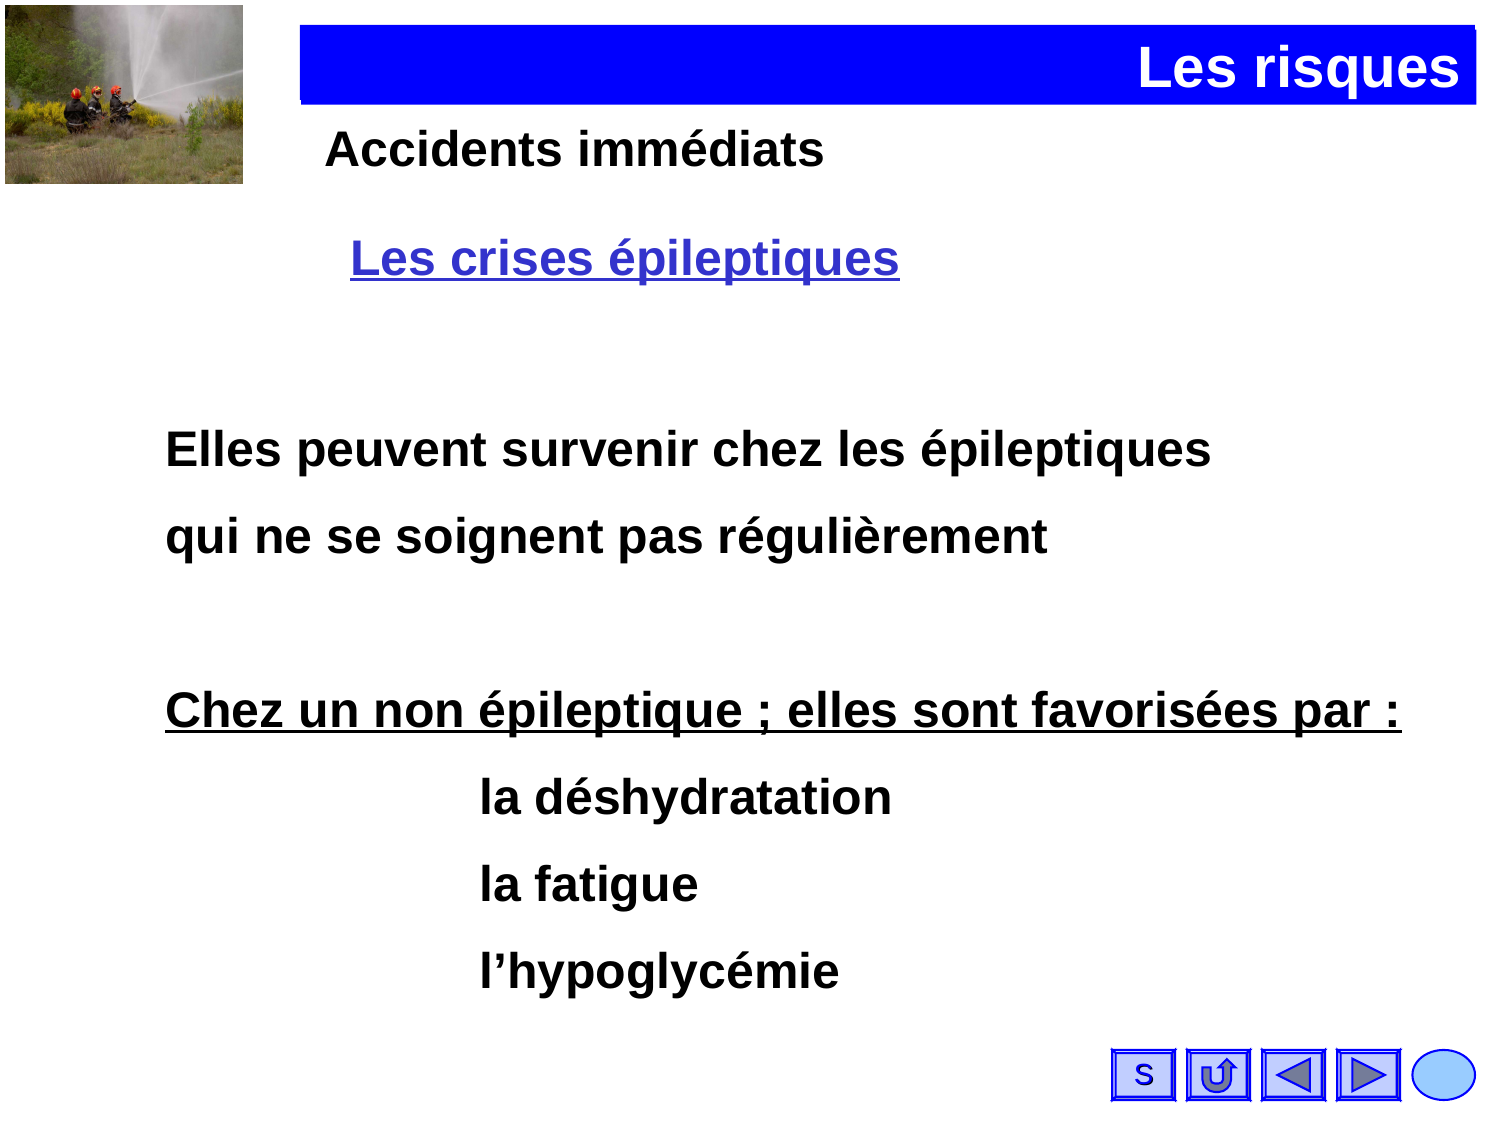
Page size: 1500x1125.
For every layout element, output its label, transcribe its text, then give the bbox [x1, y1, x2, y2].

text_box Elles peuvent survenir chez les épileptiques qui ne se soignent pas régulièrement Chez un non épileptique ; elles sont favorisées par : la déshydratation la fatigue l’hypoglycémie [150, 413, 1418, 1007]
text_box Les crises épileptiques [335, 222, 916, 295]
text_box [1412, 1049, 1476, 1101]
picture [5, 5, 243, 184]
text_box Les risques [301, 29, 1477, 105]
text_box Accidents immédiats [324, 120, 855, 178]
